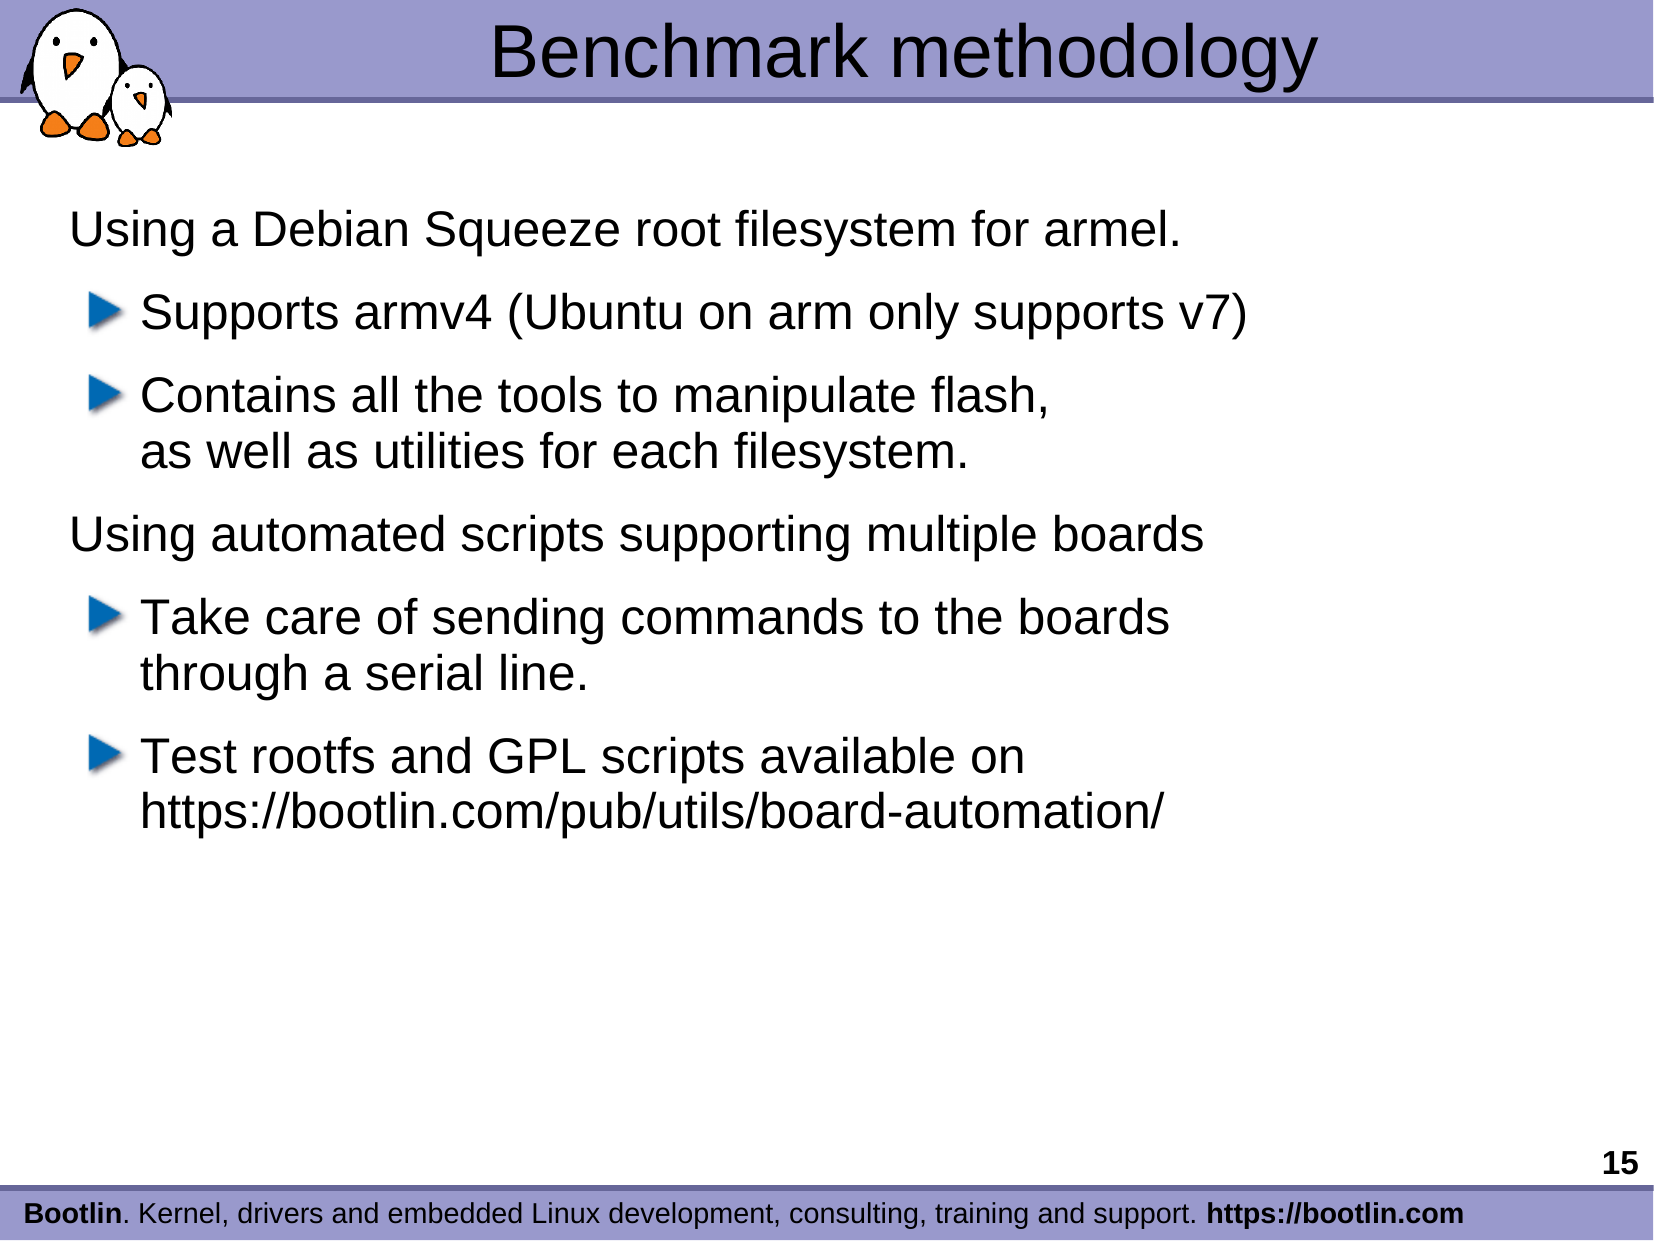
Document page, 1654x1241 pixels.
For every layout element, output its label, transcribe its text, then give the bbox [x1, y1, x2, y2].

title Benchmark methodology [178, 5, 1631, 97]
picture [20, 8, 172, 147]
list Using a Debian Squeeze root filesystem for armel. Supports armv4 (Ubuntu on arm only supports v7) Contains all the tools to manipulate flash, as well as utilities for each filesystem. Using automated scripts supporting multiple boards Take care of sending commands to the boards through a serial line. Test rootfs and GPL scripts available on https://bootlin.com/pub/utils/board-automation/ [68, 201, 1592, 1118]
